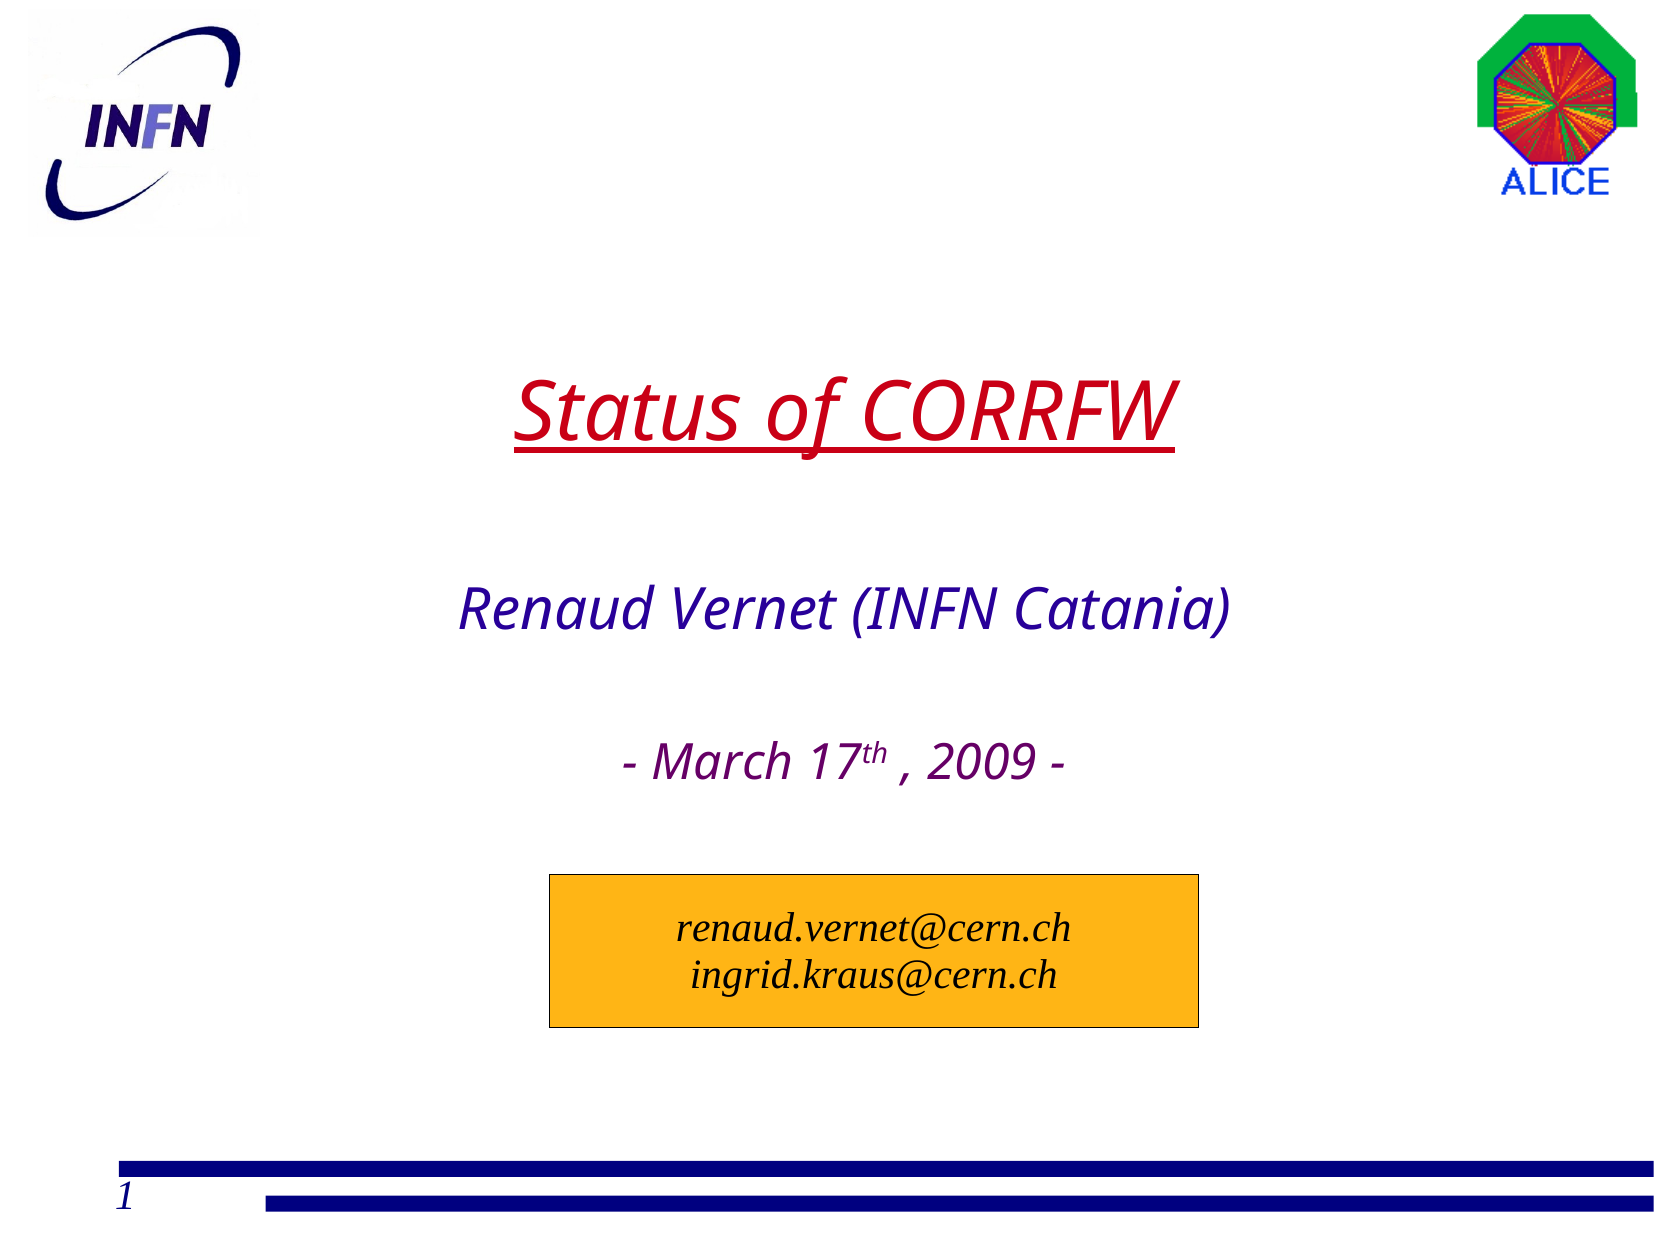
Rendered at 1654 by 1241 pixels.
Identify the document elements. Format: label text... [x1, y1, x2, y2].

picture [1476, 13, 1639, 207]
text_box renaud.vernet@cern.ch ingrid.kraus@cern.ch [549, 874, 1199, 1028]
picture [28, 9, 260, 237]
subtitle Status of CORRFW Renaud Vernet (INFN Catania) - March 17th , 2009 - [59, 118, 1595, 926]
